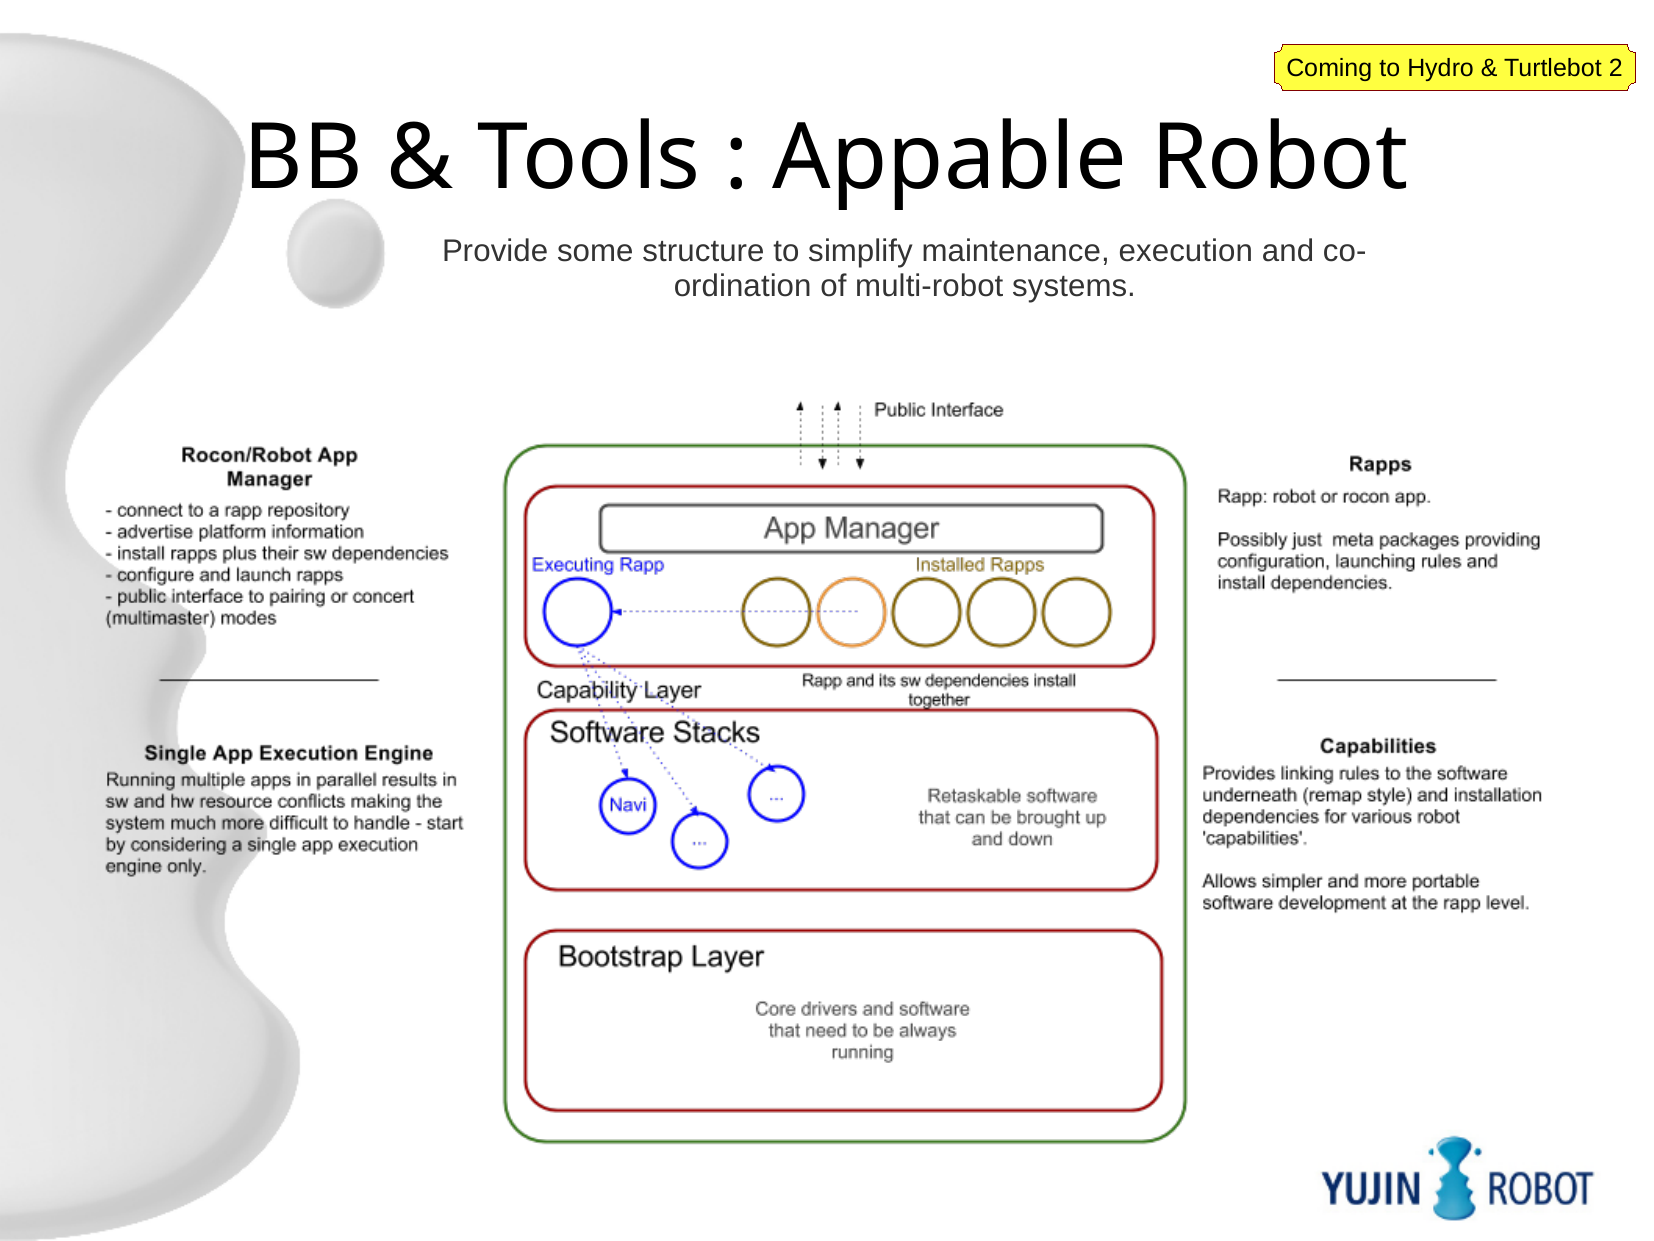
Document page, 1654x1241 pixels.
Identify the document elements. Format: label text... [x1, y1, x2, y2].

text_box Coming to Hydro & Turtlebot 2 [1274, 44, 1636, 91]
picture [0, 0, 1654, 1241]
title BB & Tools : Appable Robot [82, 0, 1571, 481]
text_box Provide some structure to simplify maintenance, execution and co-ordination of multi-robot systems. [427, 226, 1471, 311]
